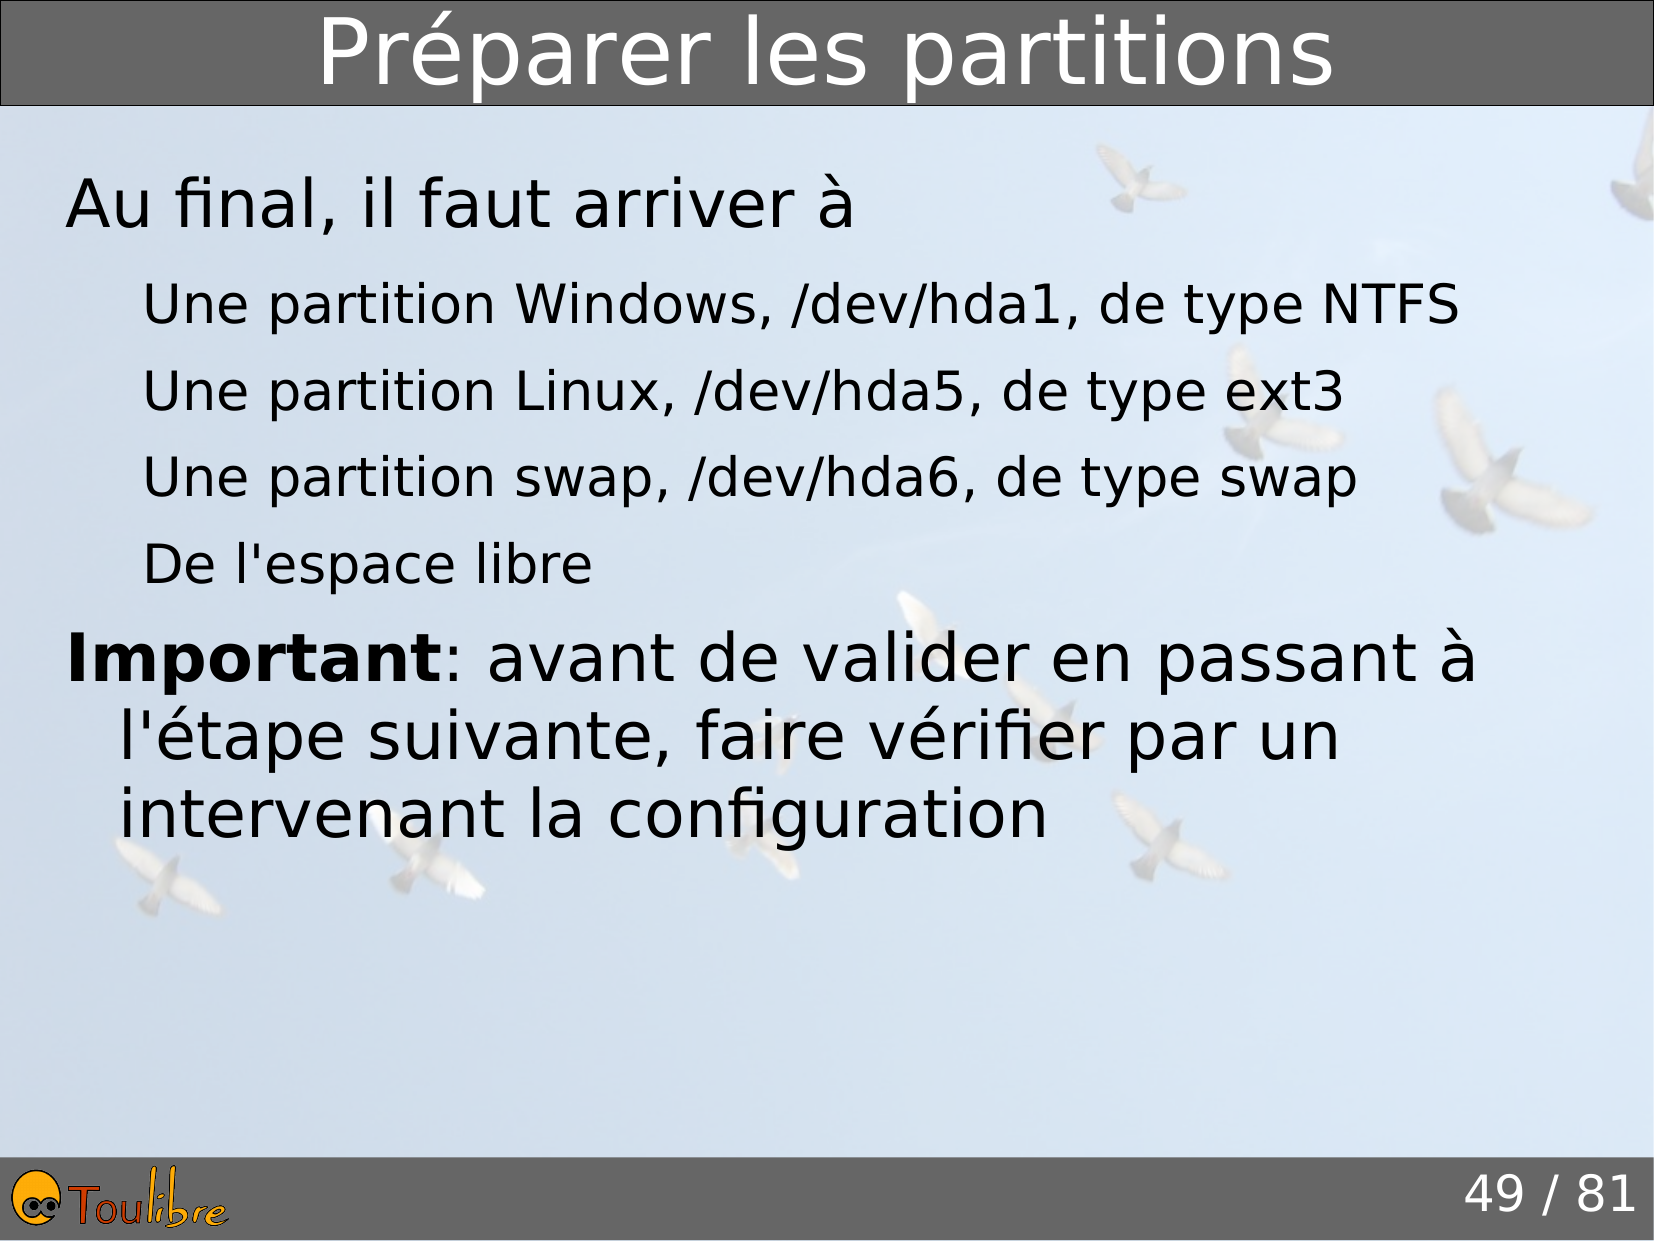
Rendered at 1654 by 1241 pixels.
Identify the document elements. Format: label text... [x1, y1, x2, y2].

picture [11, 1165, 229, 1228]
list Au final, il faut arriver à Une partition Windows, /dev/hda1, de type NTFS Une partition Linux, /dev/hda5, de type ext3 Une partition swap, /dev/hda6, de type swap De l'espace libre Important: avant de valider en passant à l'étape suivante, faire vérifier par un intervenant la configuration [47, 165, 1609, 1076]
title Préparer les partitions [0, 0, 1654, 107]
